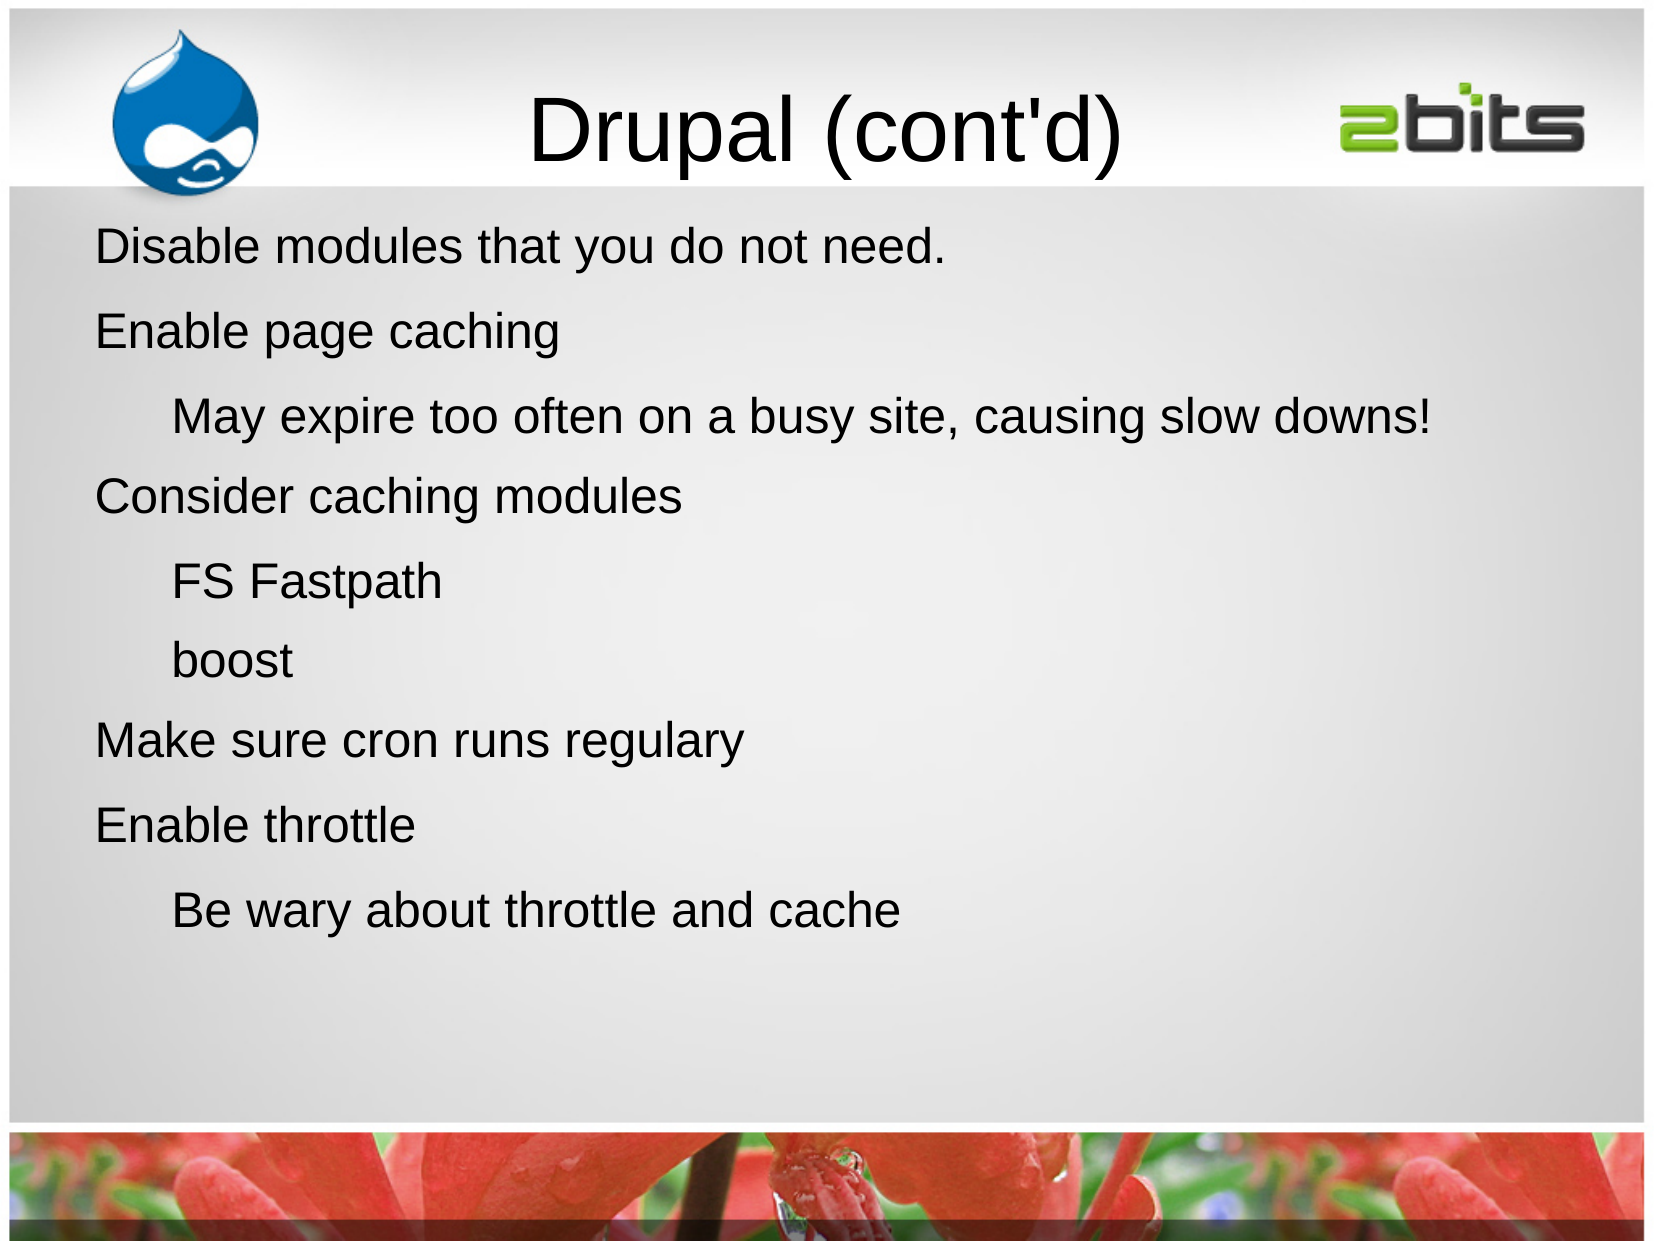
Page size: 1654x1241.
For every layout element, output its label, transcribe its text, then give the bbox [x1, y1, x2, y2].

list Disable modules that you do not need. Enable page caching May expire too often on a busy site, causing slow downs! Consider caching modules FS Fastpath boost Make sure cron runs regulary Enable throttle Be wary about throttle and cache [76, 217, 1565, 1105]
title Drupal (cont'd) [82, 33, 1571, 226]
picture [0, 0, 1654, 1241]
